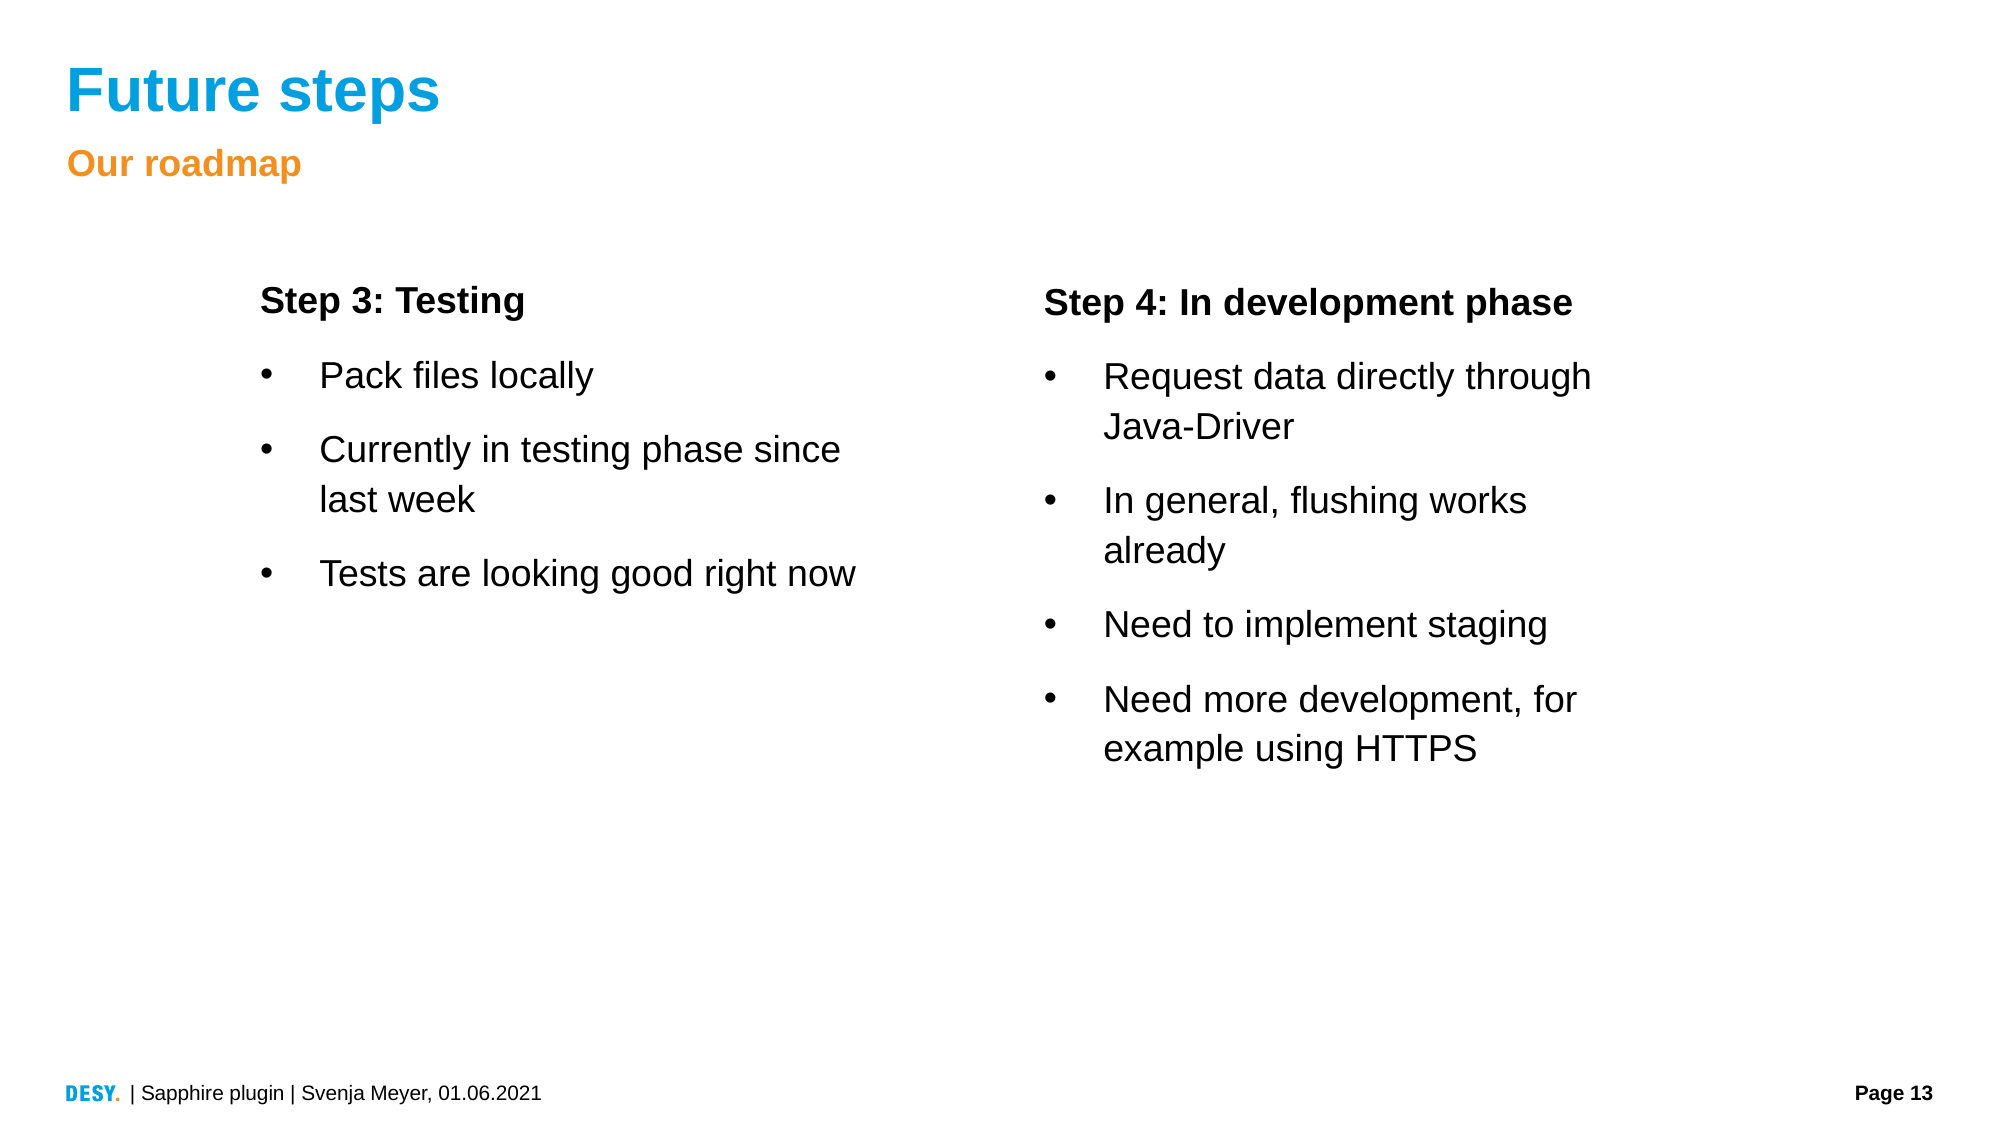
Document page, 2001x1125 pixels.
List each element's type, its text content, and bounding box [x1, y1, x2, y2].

title Future steps [66, 57, 1933, 132]
footer | Sapphire plugin | Svenja Meyer, 01.06.2021 [129, 1079, 1762, 1111]
list Step 4: In development phase Request data directly through Java-Driver In general, flushing works already Need to implement staging Need more development, for example using HTTPS [1043, 273, 1653, 1096]
list Step 3: Testing Pack files locally Currently in testing phase since last week Tests are looking good right now [259, 272, 863, 1094]
list Our roadmap [66, 134, 1933, 197]
